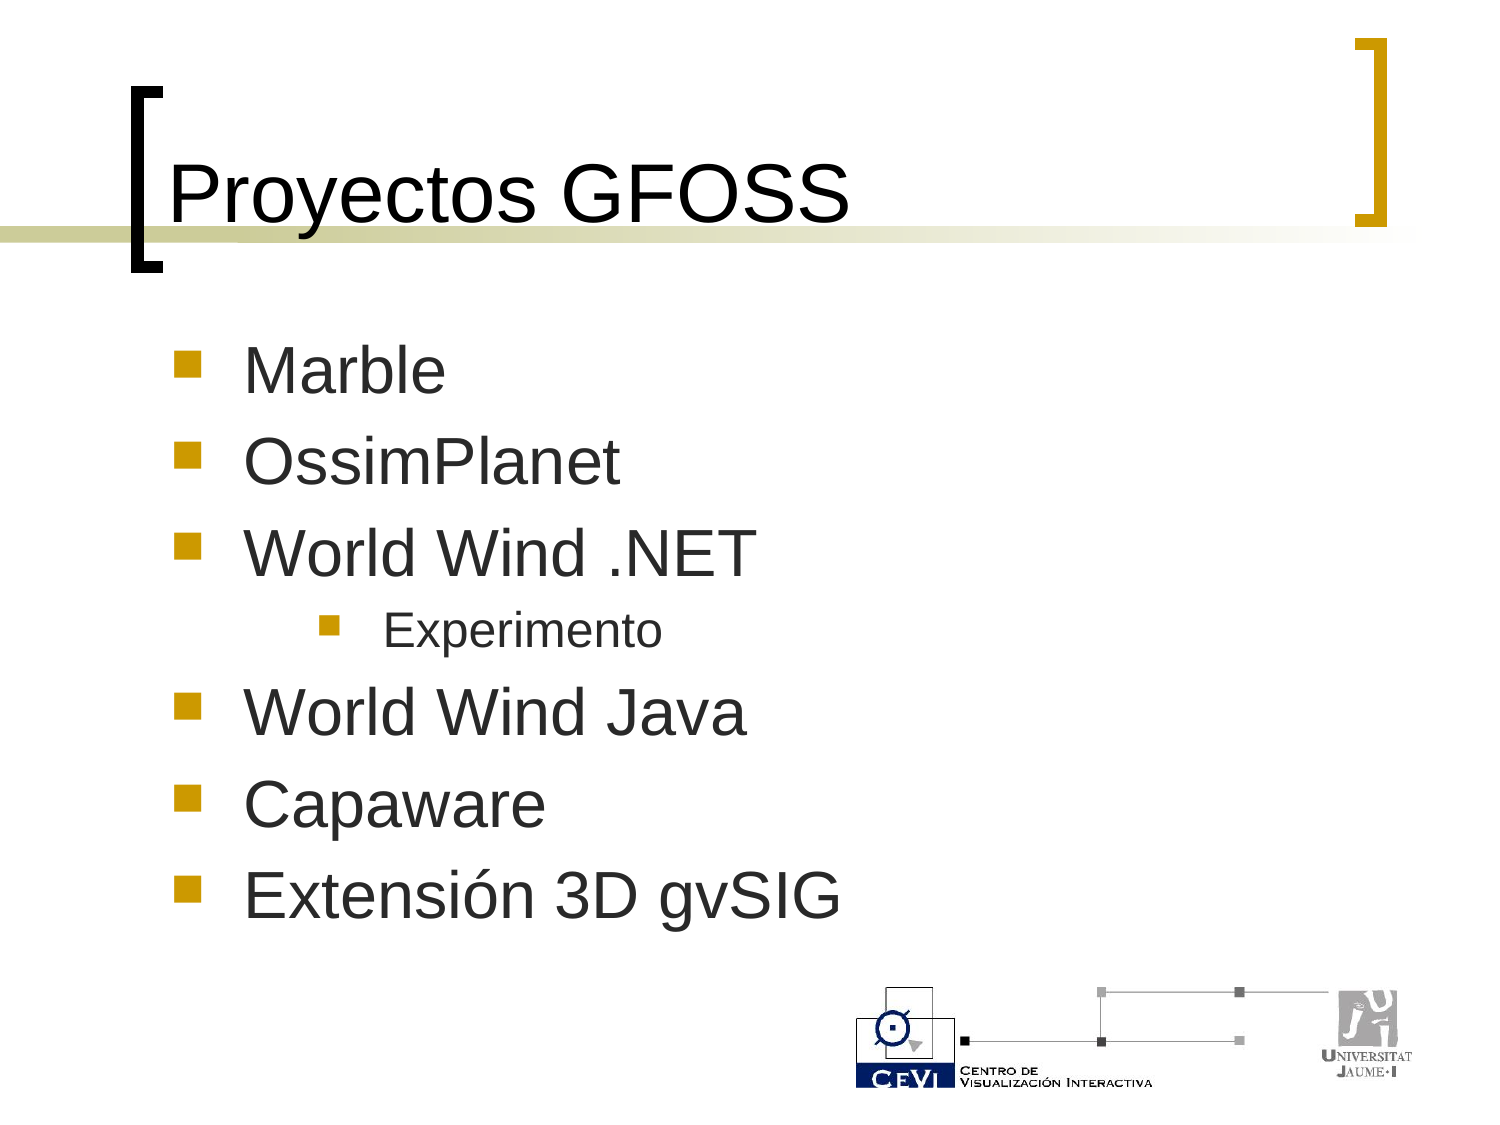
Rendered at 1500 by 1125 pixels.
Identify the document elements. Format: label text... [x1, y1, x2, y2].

title Proyectos GFOSS [152, 15, 1328, 248]
list Marble OssimPlanet World Wind .NET Experimento World Wind Java Capaware Extensión 3D gvSIG [155, 324, 1413, 1028]
picture [856, 1028, 1412, 1088]
